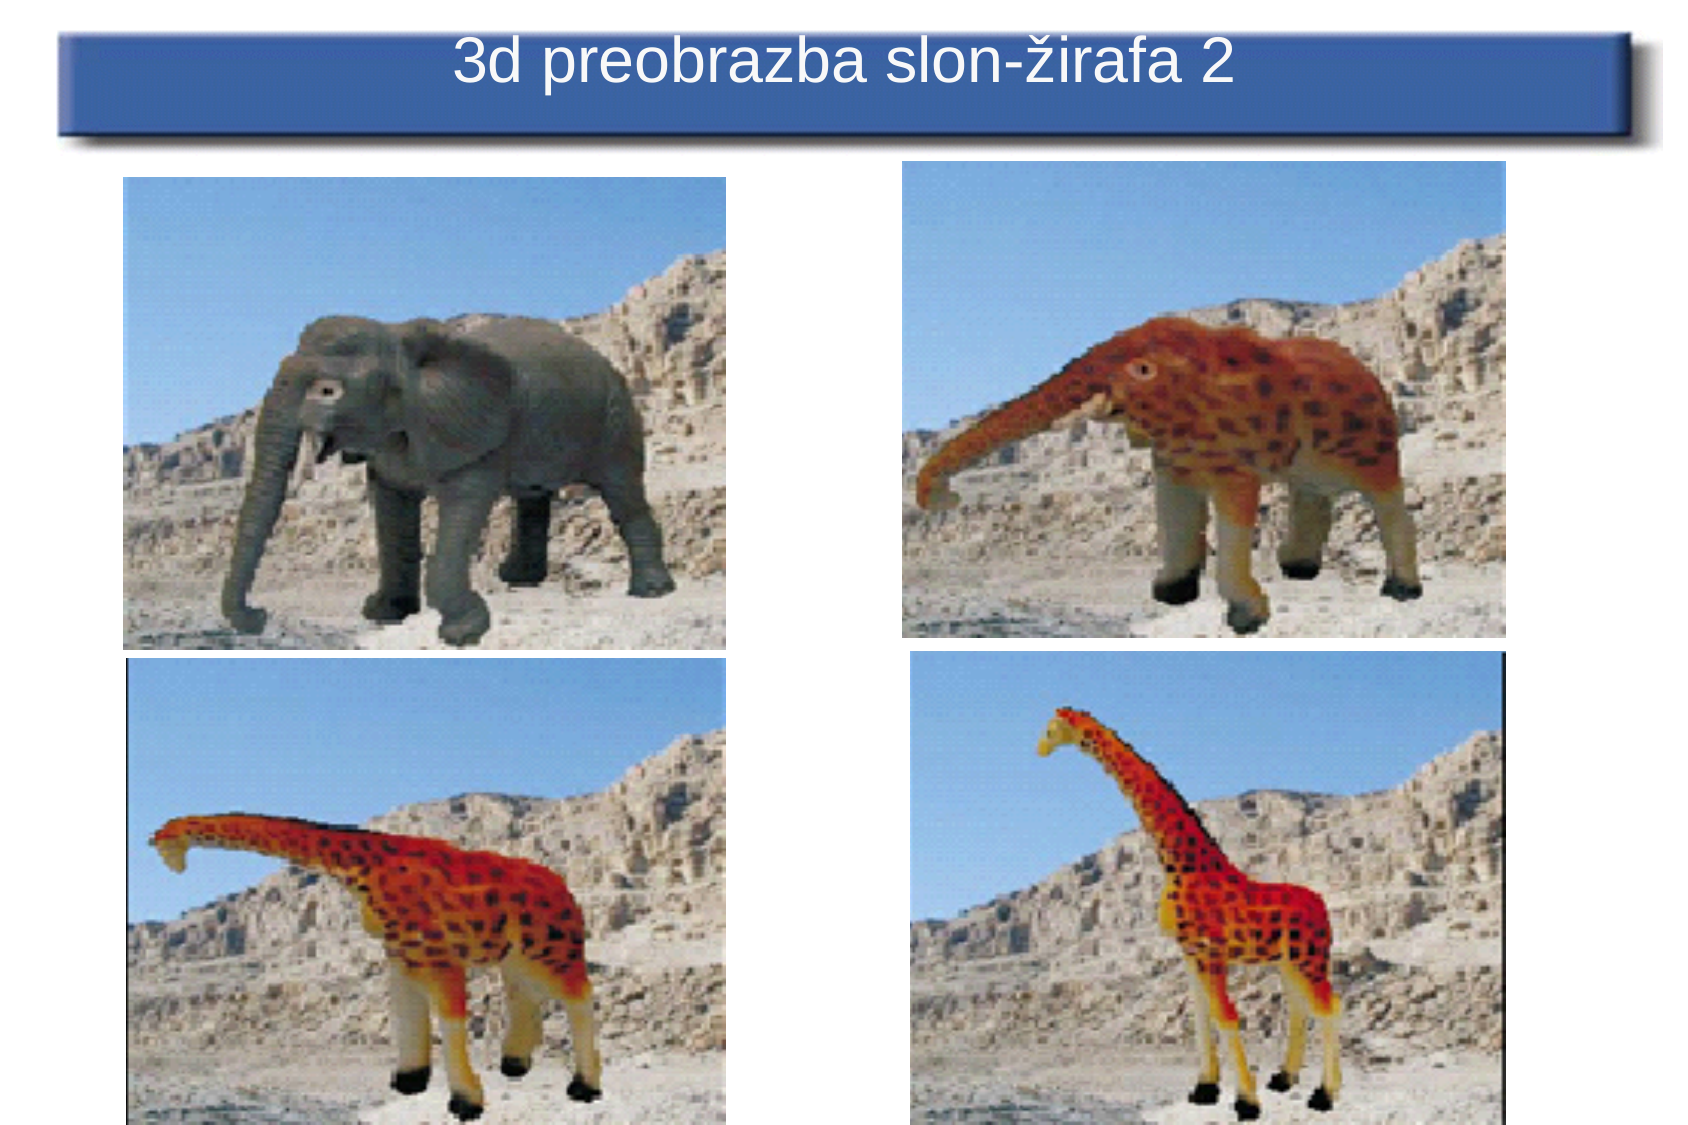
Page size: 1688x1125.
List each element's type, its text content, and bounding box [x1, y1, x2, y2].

picture [56, 29, 1663, 156]
picture [123, 177, 726, 650]
title 3d preobrazba slon-žirafa 2 [184, 0, 1504, 114]
picture [910, 651, 1506, 1125]
picture [902, 161, 1506, 638]
picture [126, 658, 726, 1125]
